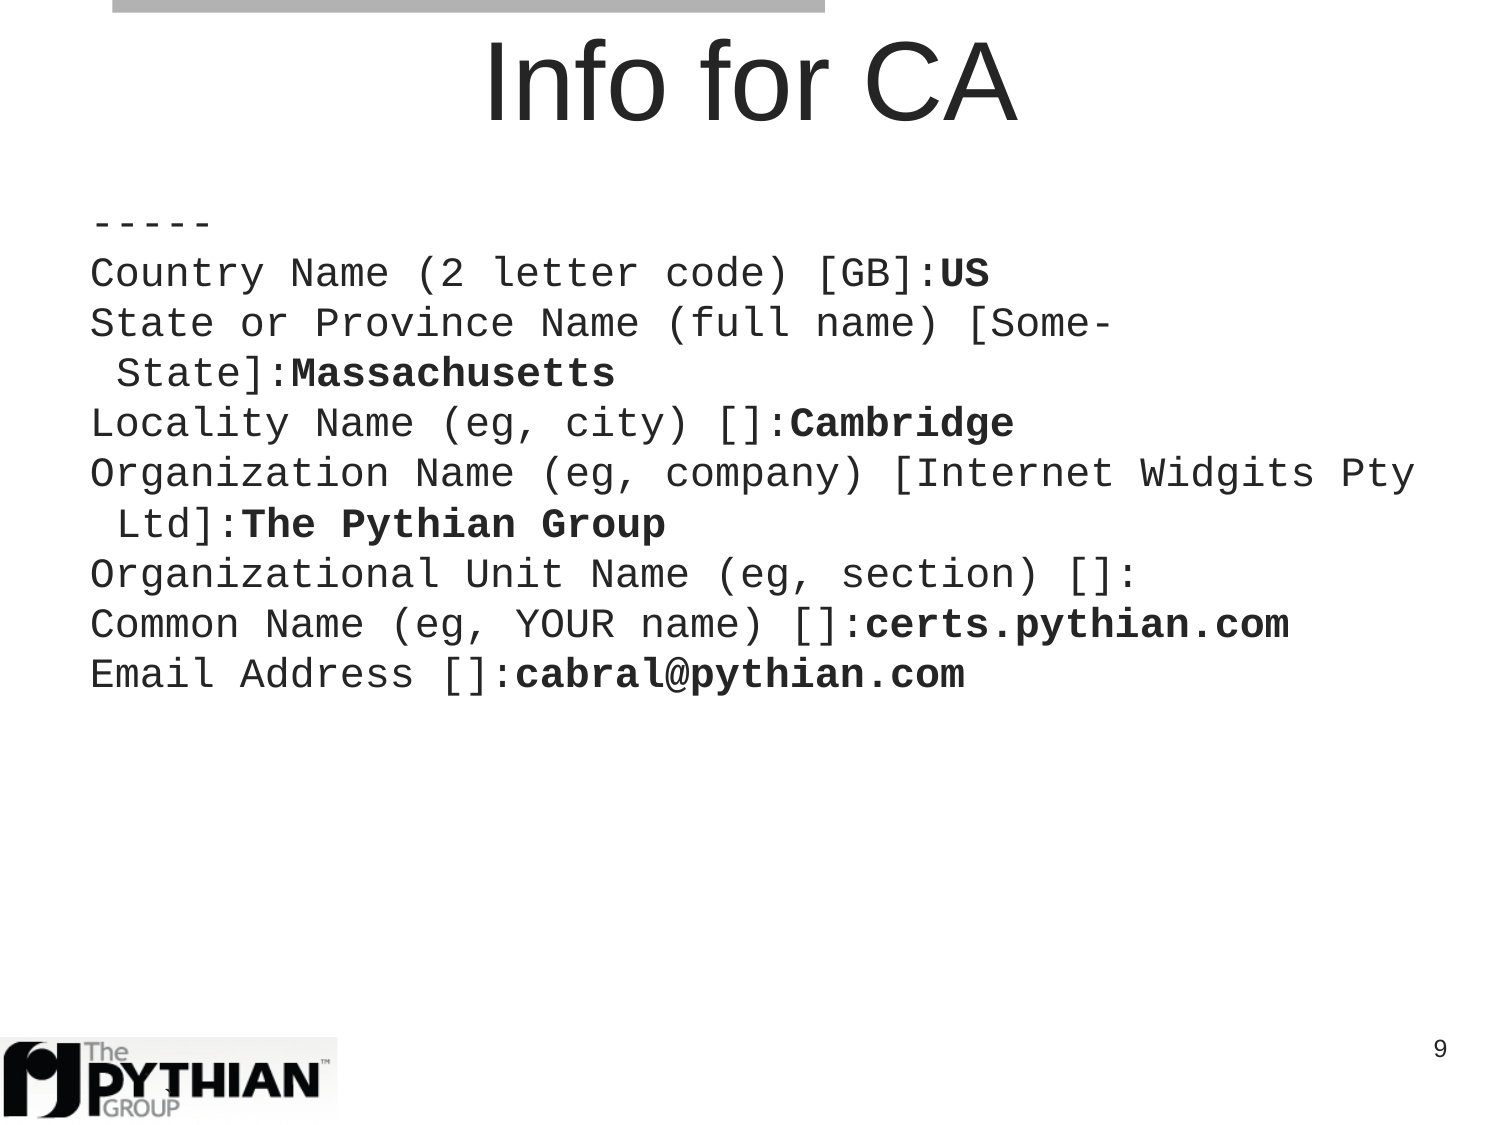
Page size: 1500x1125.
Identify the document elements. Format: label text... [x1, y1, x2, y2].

text_box Info for CA [0, 0, 1500, 151]
text_box ----- Country Name (2 letter code) [GB]:US State or Province Name (full name) [Some-State]:Massachusetts Locality Name (eg, city) []:Cambridge Organization Name (eg, company) [Internet Widgits Pty Ltd]:The Pythian Group Organizational Unit Name (eg, section) []: Common Name (eg, YOUR name) []:certs.pythian.com Email Address []:cabral@pythian.com [75, 187, 1500, 1013]
picture [0, 1037, 338, 1125]
text_box <number> [1112, 1024, 1463, 1103]
